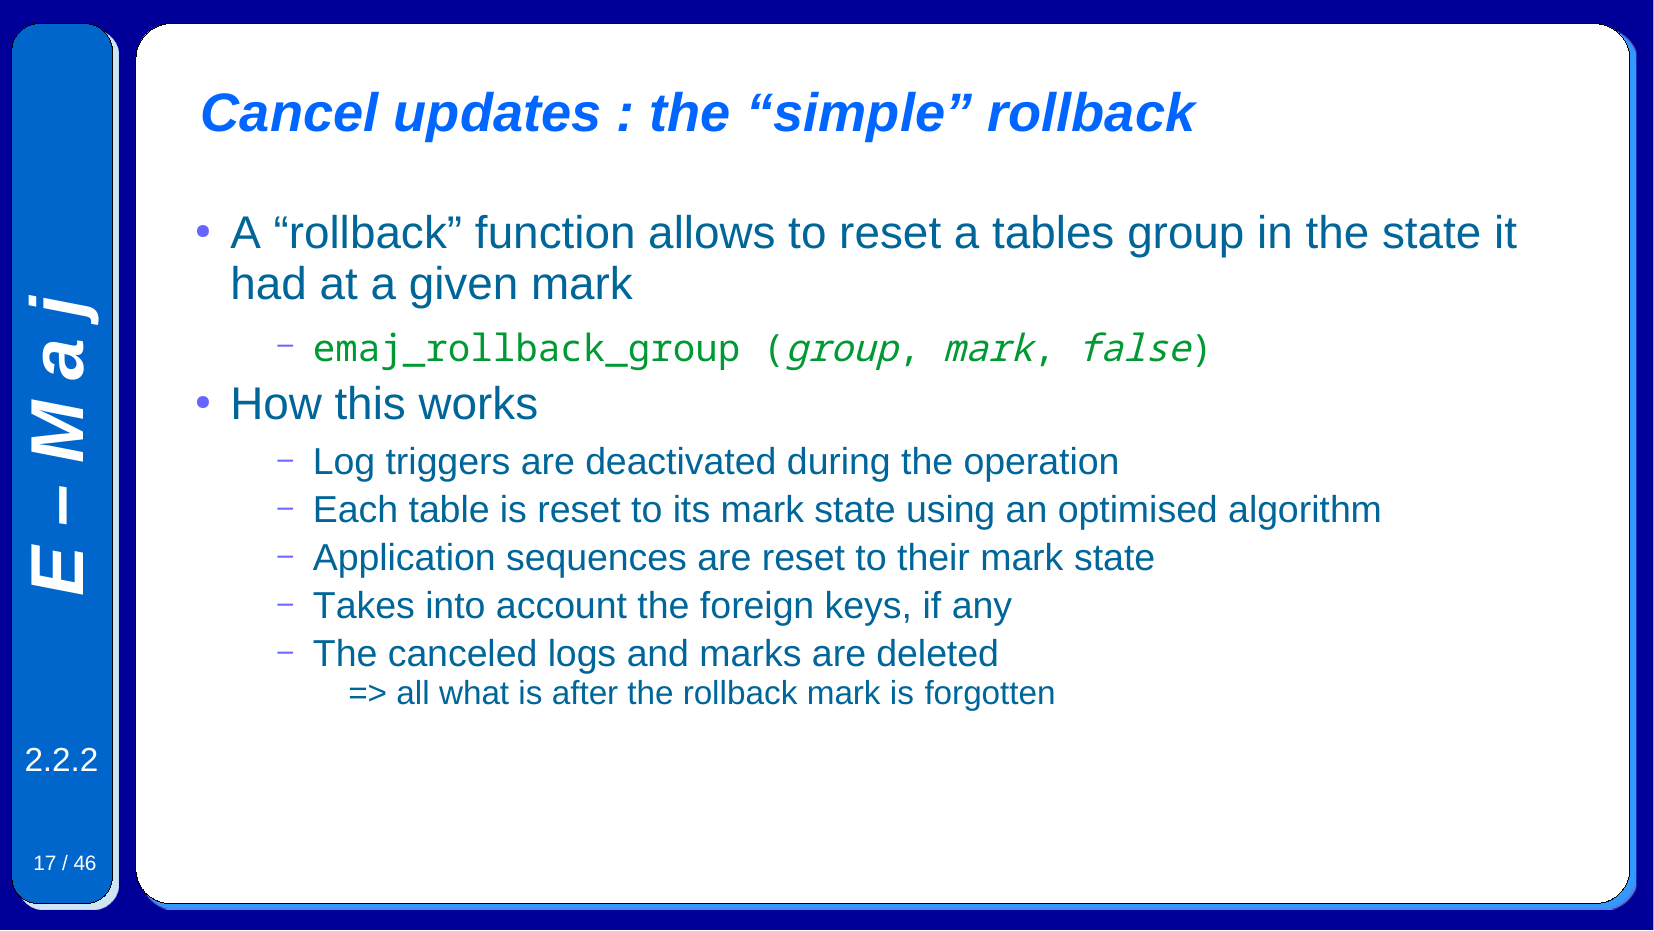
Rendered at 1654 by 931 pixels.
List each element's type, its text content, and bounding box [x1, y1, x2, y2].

list A “rollback” function allows to reset a tables group in the state it had at a given mark emaj_rollback_group (group, mark, false) How this works Log triggers are deactivated during the operation Each table is reset to its mark state using an optimised algorithm Application sequences are reset to their mark state Takes into account the foreign keys, if any The canceled logs and marks are deleted => all what is after the rollback mark is forgotten [177, 206, 1587, 827]
title Cancel updates : the “simple” rollback [200, 34, 1575, 191]
